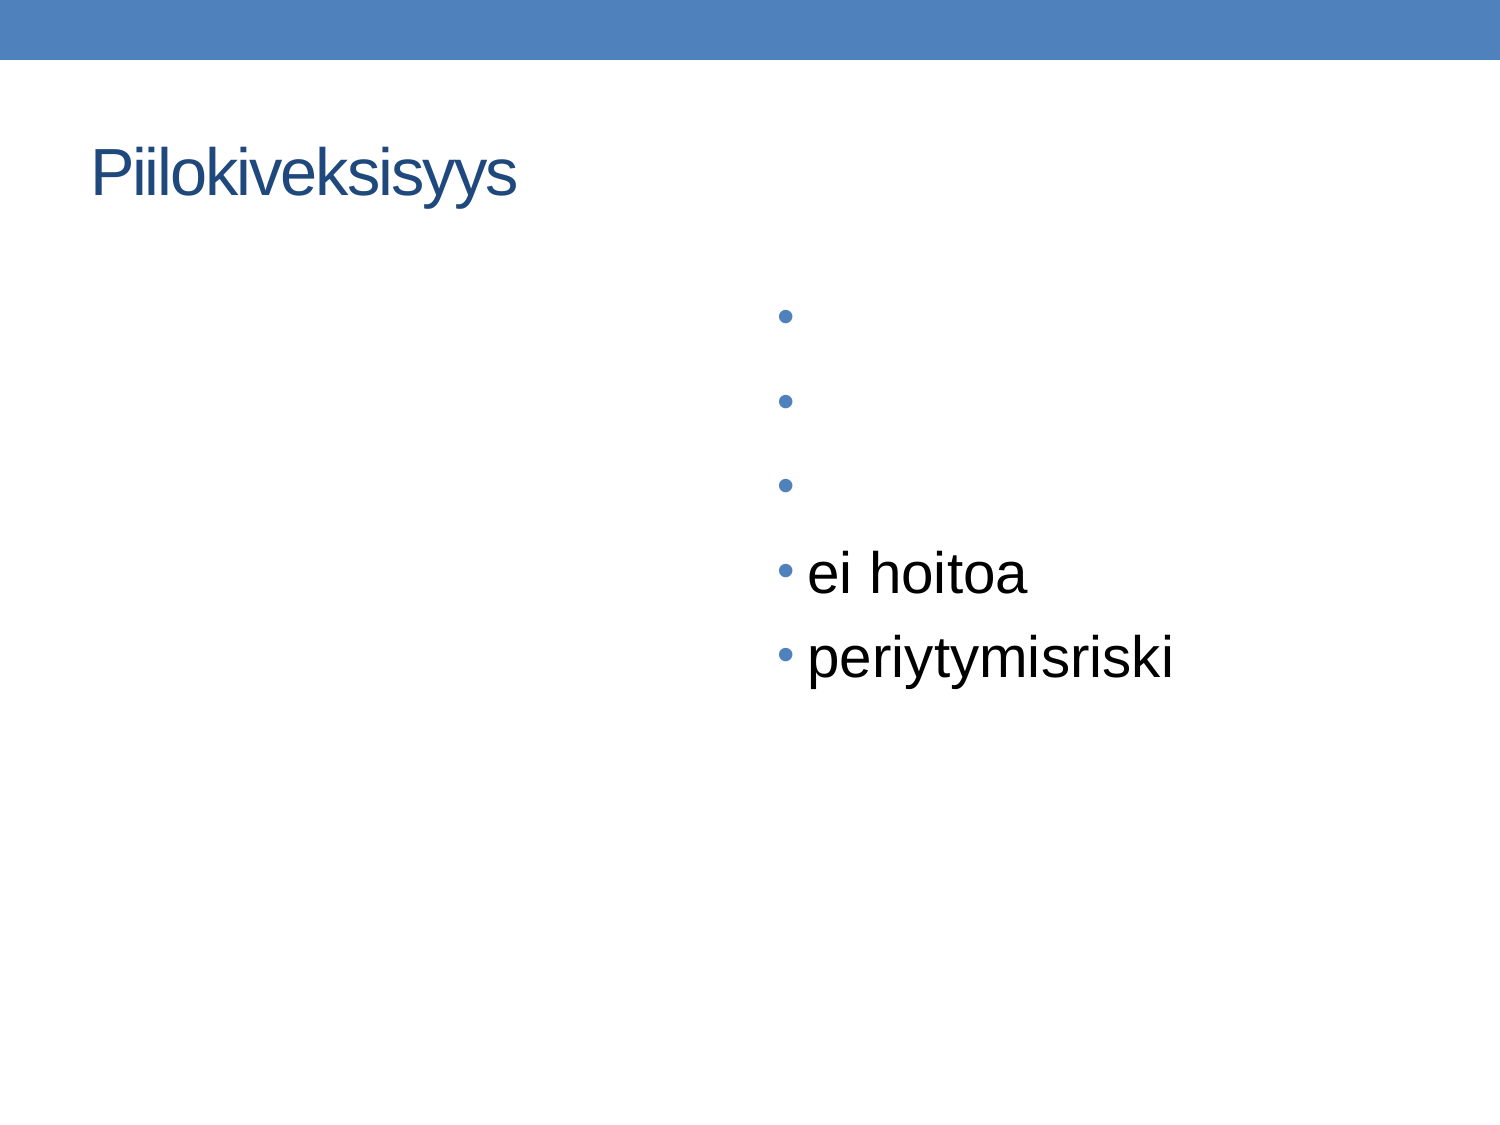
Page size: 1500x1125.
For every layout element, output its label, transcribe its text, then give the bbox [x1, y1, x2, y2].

title Piilokiveksisyys [75, 87, 1426, 251]
list ei hoitoa periytymisriski [762, 274, 1426, 1049]
